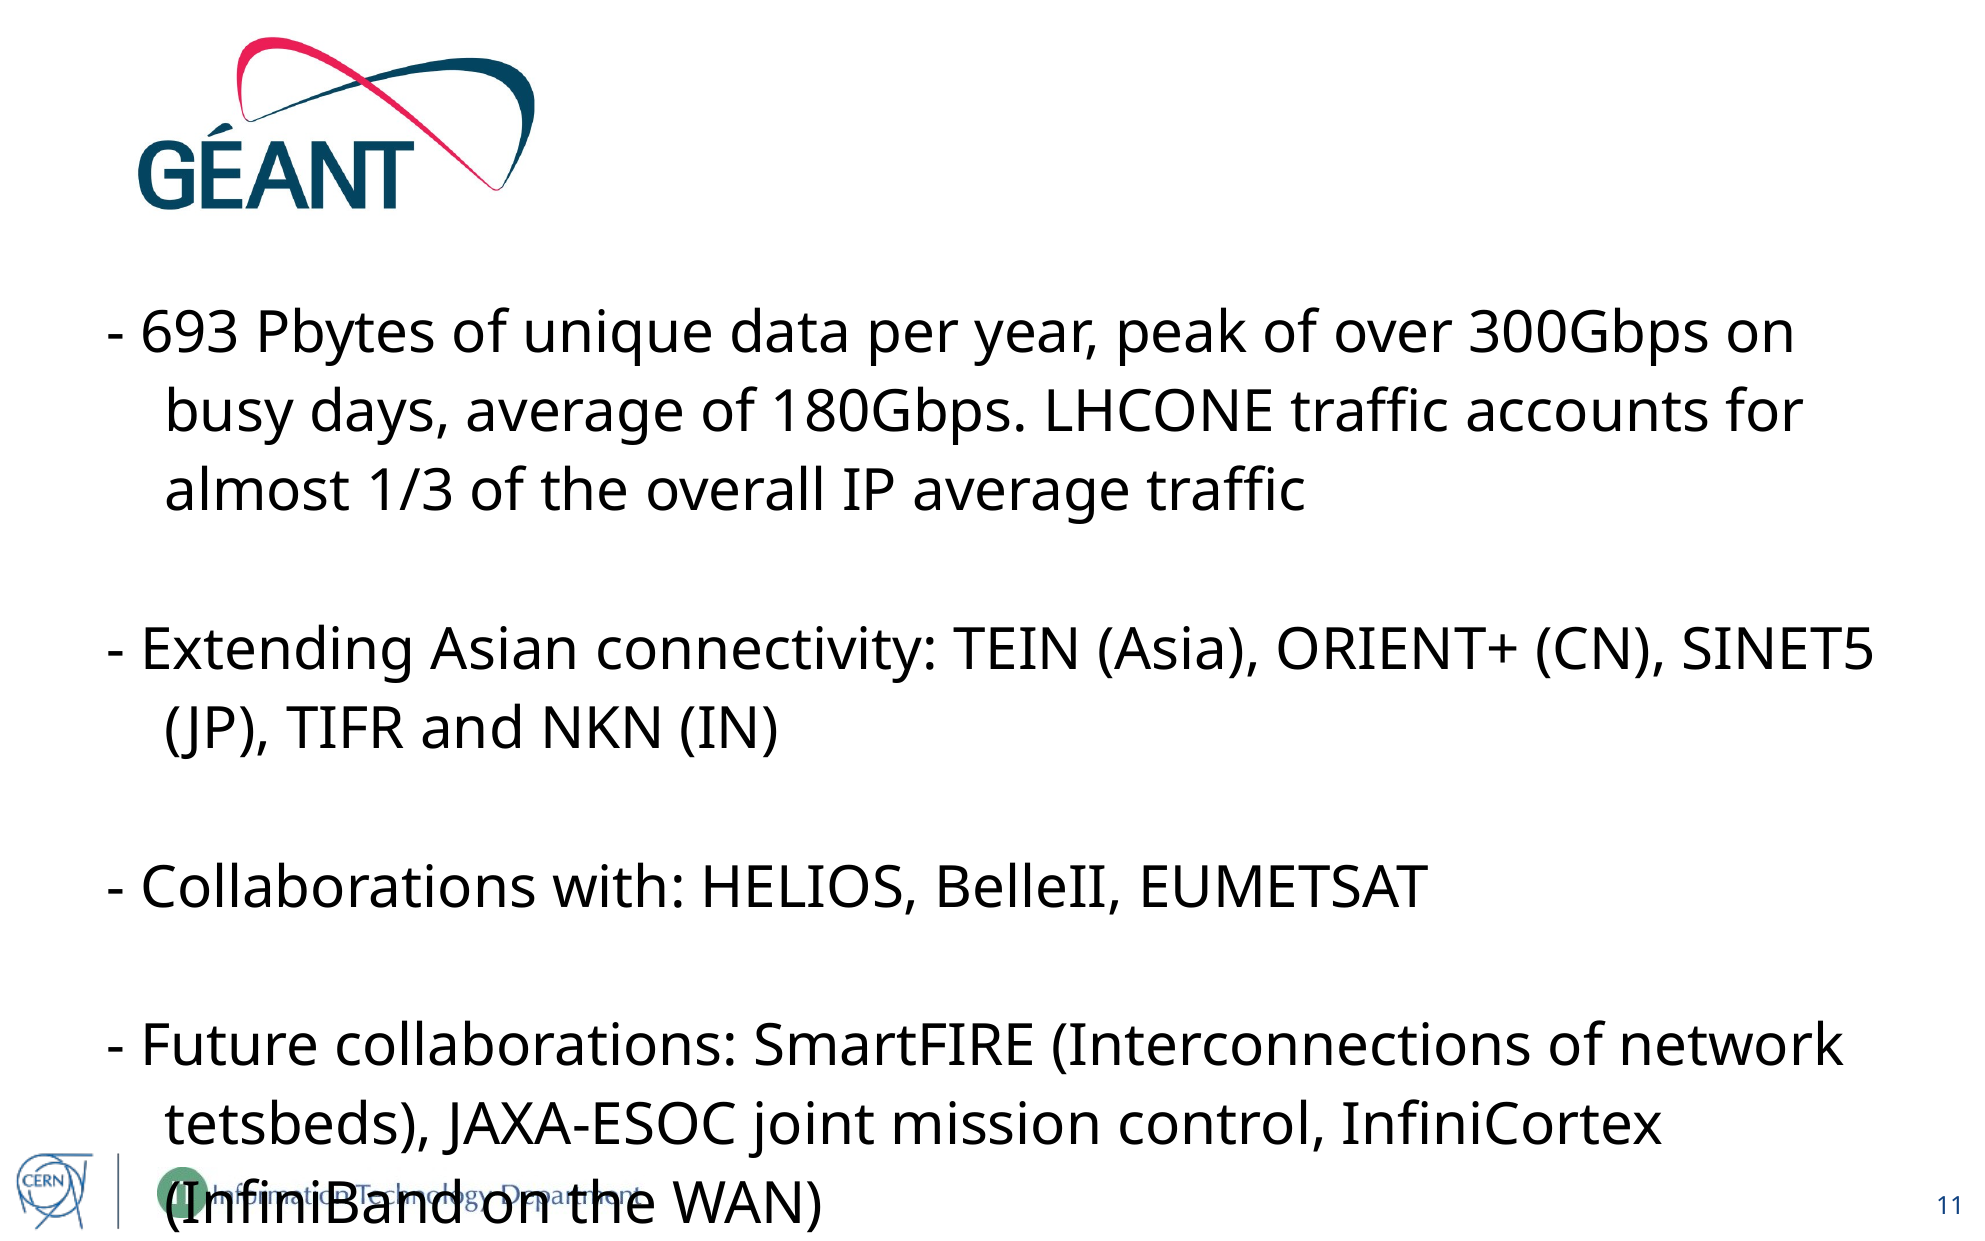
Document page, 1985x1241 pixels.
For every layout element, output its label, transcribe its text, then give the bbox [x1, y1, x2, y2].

picture [19, 1188, 64, 1207]
picture [112, 13, 559, 243]
picture [38, 1207, 55, 1215]
picture [16, 1188, 64, 1236]
text_box - 693 Pbytes of unique data per year, peak of over 300Gbps on busy days, average of 180Gbps. LHCONE traffic accounts for almost 1/3 of the overall IP average traffic - Extending Asian connectivity: TEIN (Asia), ORIENT+ (CN), SINET5 (JP), TIFR and NKN (IN) - Collaborations with: HELIOS, BelleII, EUMETSAT - Future collaborations: SmartFIRE (Interconnections of network tetsbeds), JAXA-ESOC joint mission control, InfiniCortex (InfiniBand on the WAN) [91, 203, 1921, 1241]
picture [51, 1200, 64, 1215]
